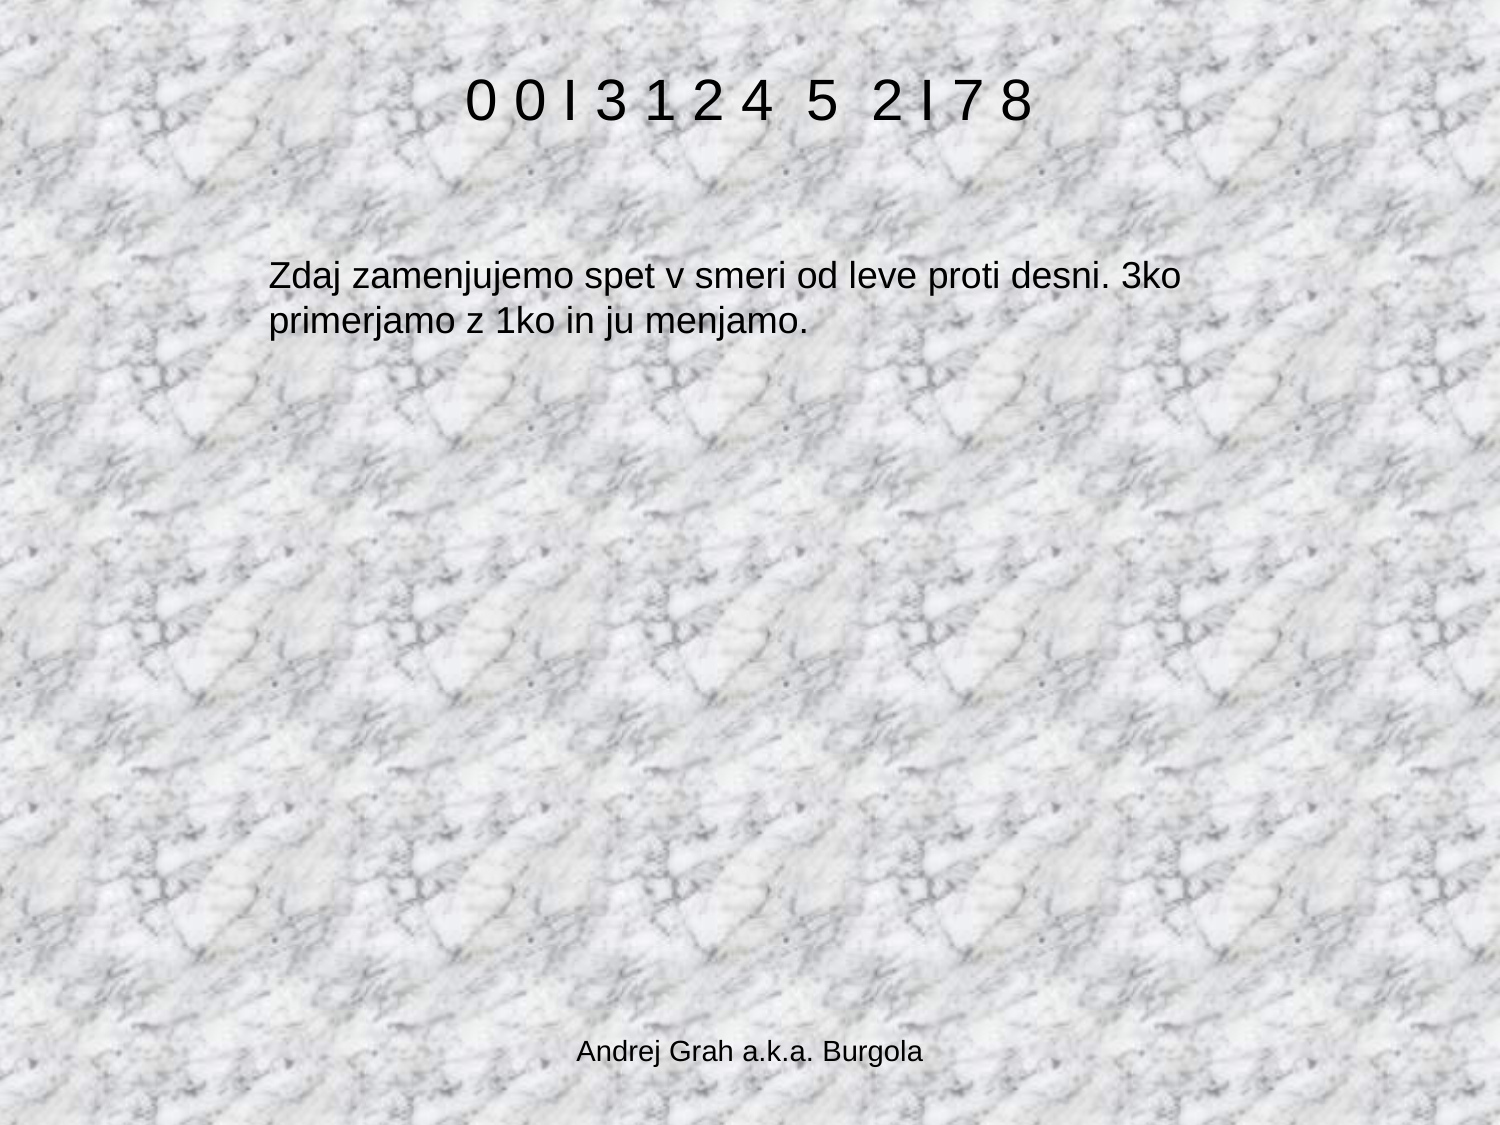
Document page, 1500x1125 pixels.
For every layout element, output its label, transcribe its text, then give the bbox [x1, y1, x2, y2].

picture [0, 0, 1500, 1125]
text_box Zdaj zamenjujemo spet v smeri od leve proti desni. 3ko primerjamo z 1ko in ju menjamo. [253, 243, 1282, 349]
text_box Andrej Grah a.k.a. Burgola [512, 1024, 988, 1103]
text_box 0 0 I 3 1 2 4 5 2 I 7 8 [265, 54, 1235, 141]
